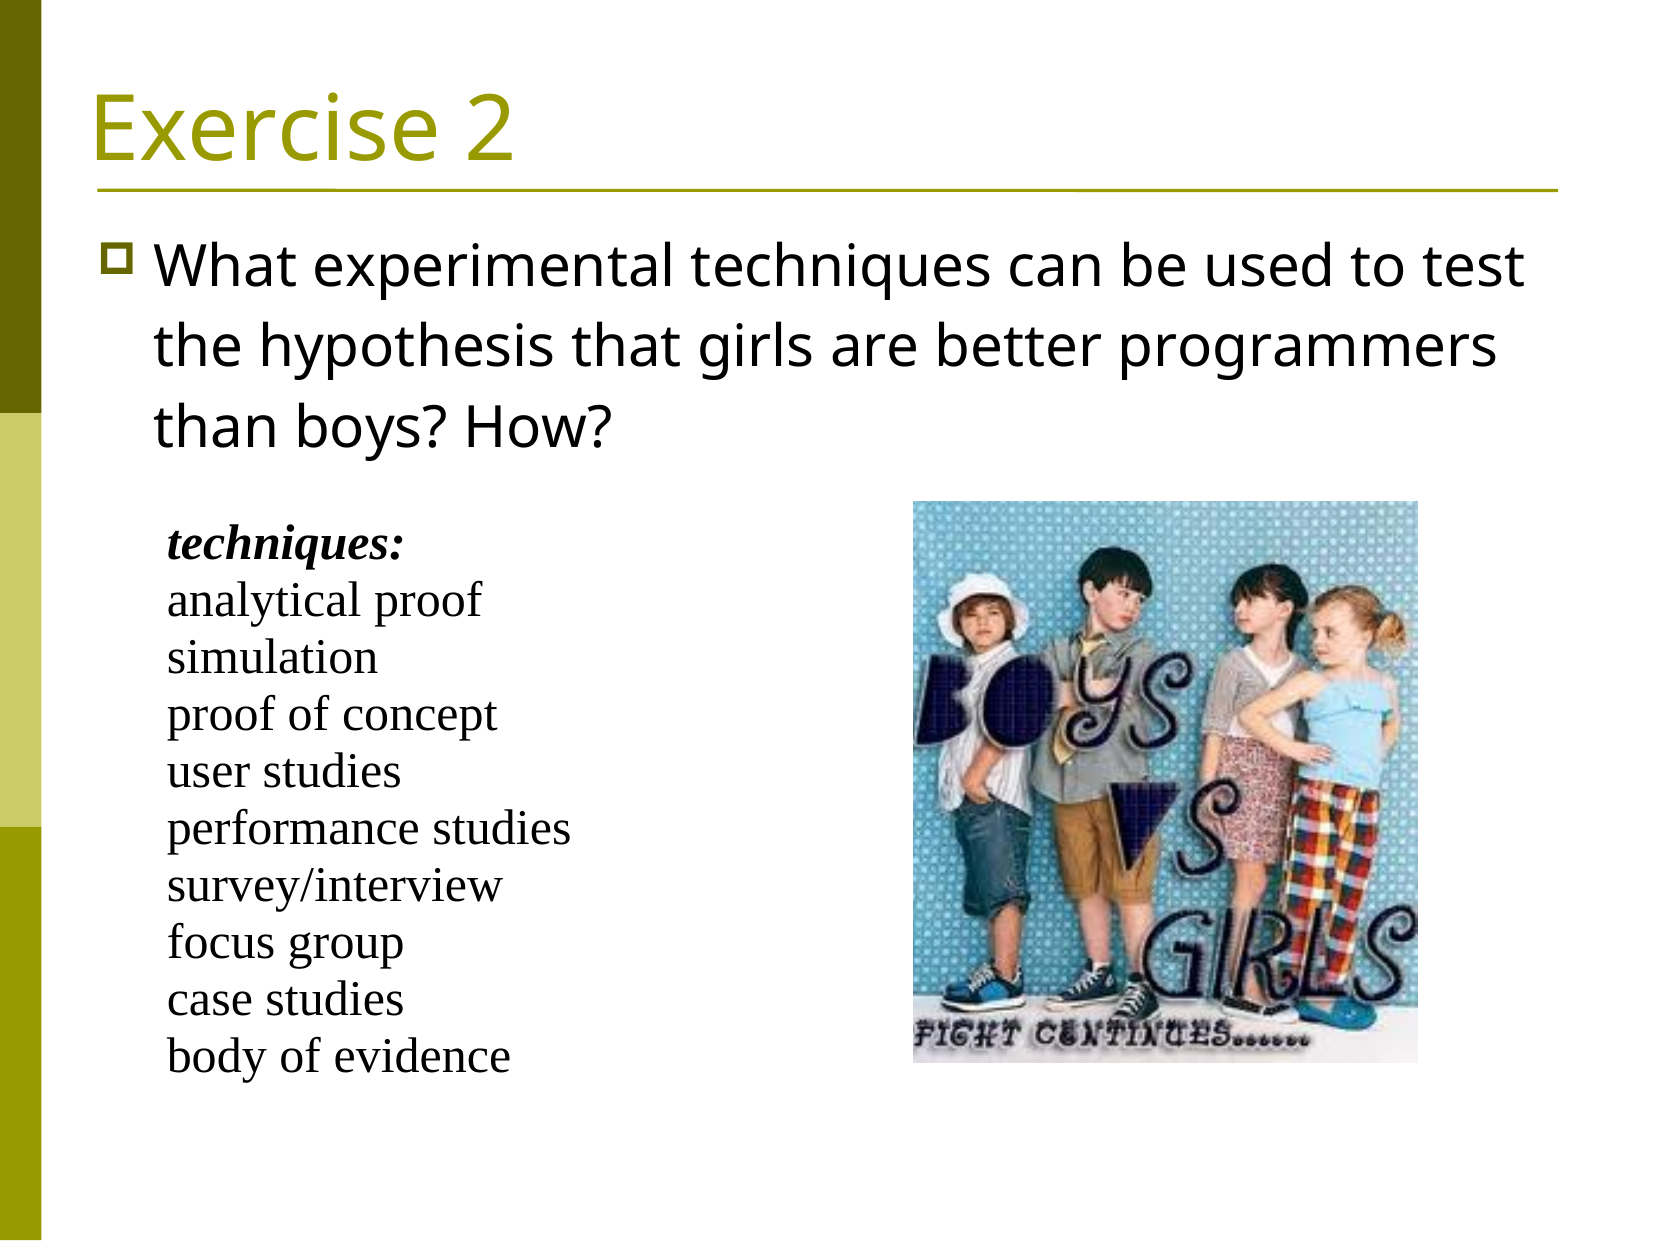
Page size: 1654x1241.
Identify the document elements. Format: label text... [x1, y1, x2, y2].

list What experimental techniques can be used to test the hypothesis that girls are better programmers than boys? How? [82, 216, 1571, 1051]
text_box techniques: analytical proof simulation proof of concept user studies performance studies survey/interview focus group case studies body of evidence [152, 506, 684, 1092]
title Exercise 2 [88, 43, 1577, 207]
picture [913, 501, 1418, 1063]
